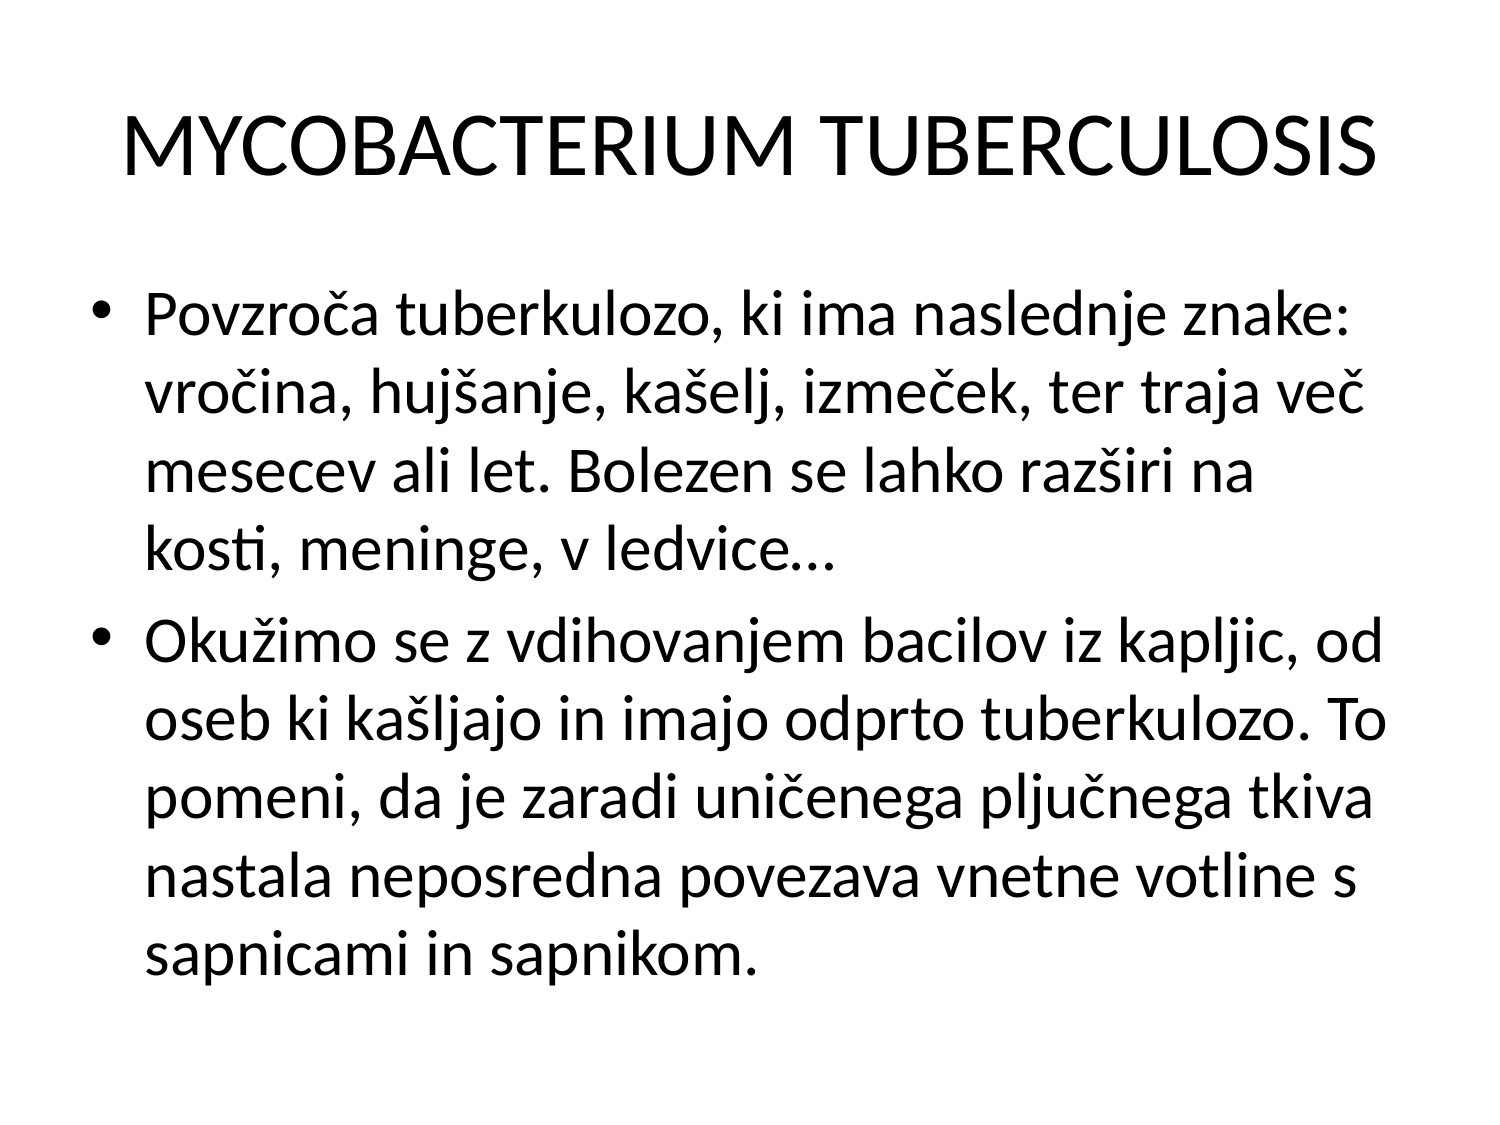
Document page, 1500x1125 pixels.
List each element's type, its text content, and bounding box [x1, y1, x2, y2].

list Povzroča tuberkulozo, ki ima naslednje znake: vročina, hujšanje, kašelj, izmeček, ter traja več mesecev ali let. Bolezen se lahko razširi na kosti, meninge, v ledvice… Okužimo se z vdihovanjem bacilov iz kapljic, od oseb ki kašljajo in imajo odprto tuberkulozo. To pomeni, da je zaradi uničenega pljučnega tkiva nastala neposredna povezava vnetne votline s sapnicami in sapnikom. [75, 262, 1425, 1005]
title MYCOBACTERIUM TUBERCULOSIS [75, 45, 1425, 233]
